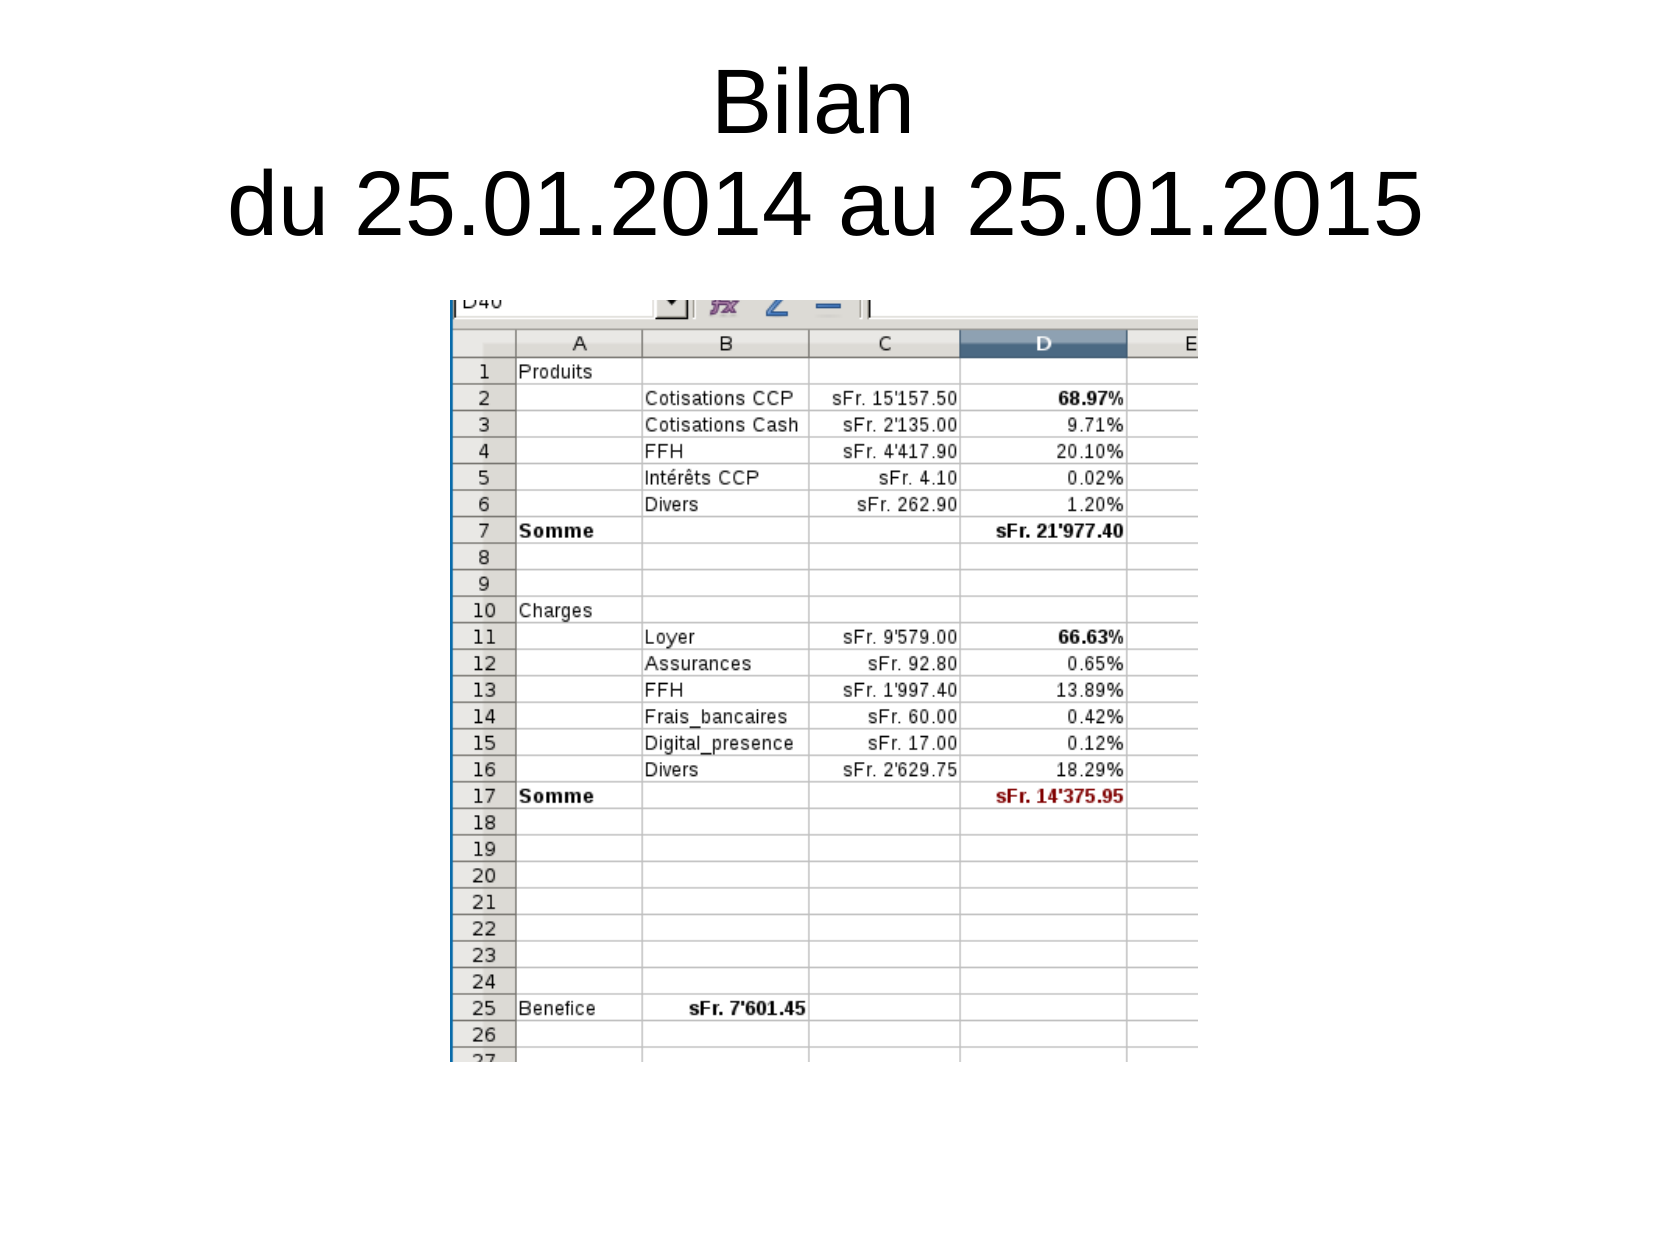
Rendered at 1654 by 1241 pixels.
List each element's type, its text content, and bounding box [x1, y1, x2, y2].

picture [450, 300, 1198, 1062]
title Bilan du 25.01.2014 au 25.01.2015 [82, 49, 1571, 257]
